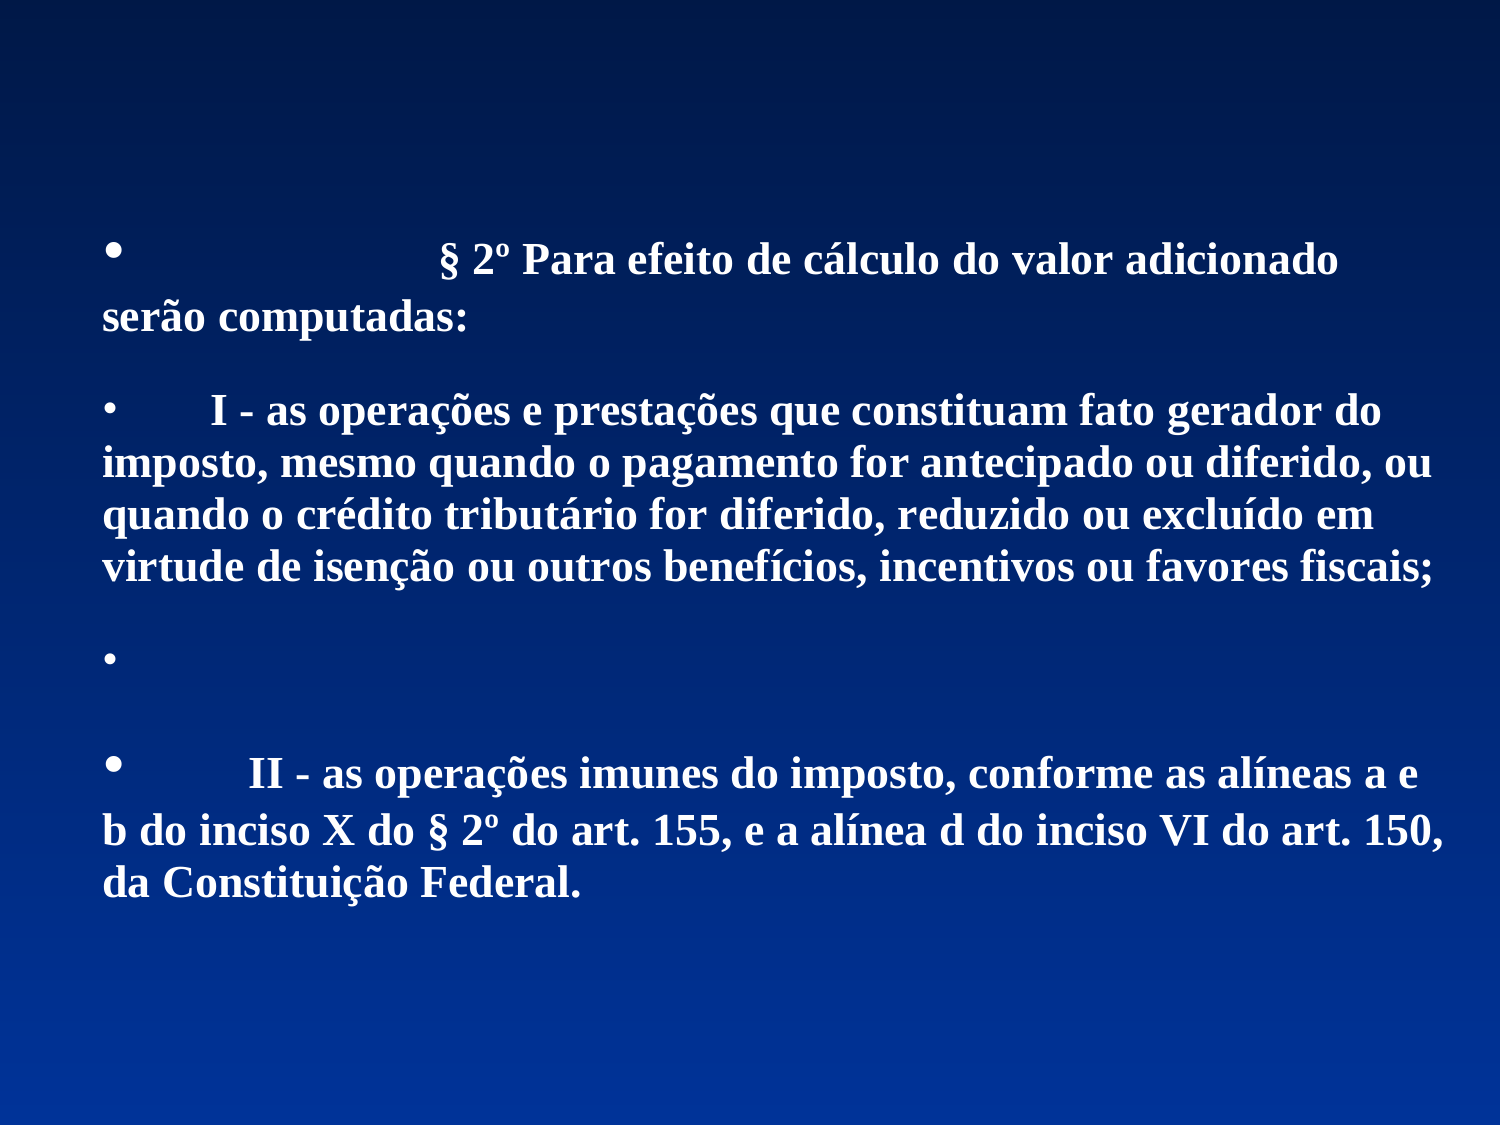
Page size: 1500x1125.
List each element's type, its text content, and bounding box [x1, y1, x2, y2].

text_box § 2º Para efeito de cálculo do valor adicionado serão computadas: I - as operações e prestações que constituam fato gerador do imposto, mesmo quando o pagamento for antecipado ou diferido, ou quando o crédito tributário for diferido, reduzido ou excluído em virtude de isenção ou outros benefícios, incentivos ou favores fiscais; II - as operações imunes do imposto, conforme as alíneas a e b do inciso X do § 2º do art. 155, e a alínea d do inciso VI do art. 150, da Constituição Federal. [87, 88, 1463, 1125]
